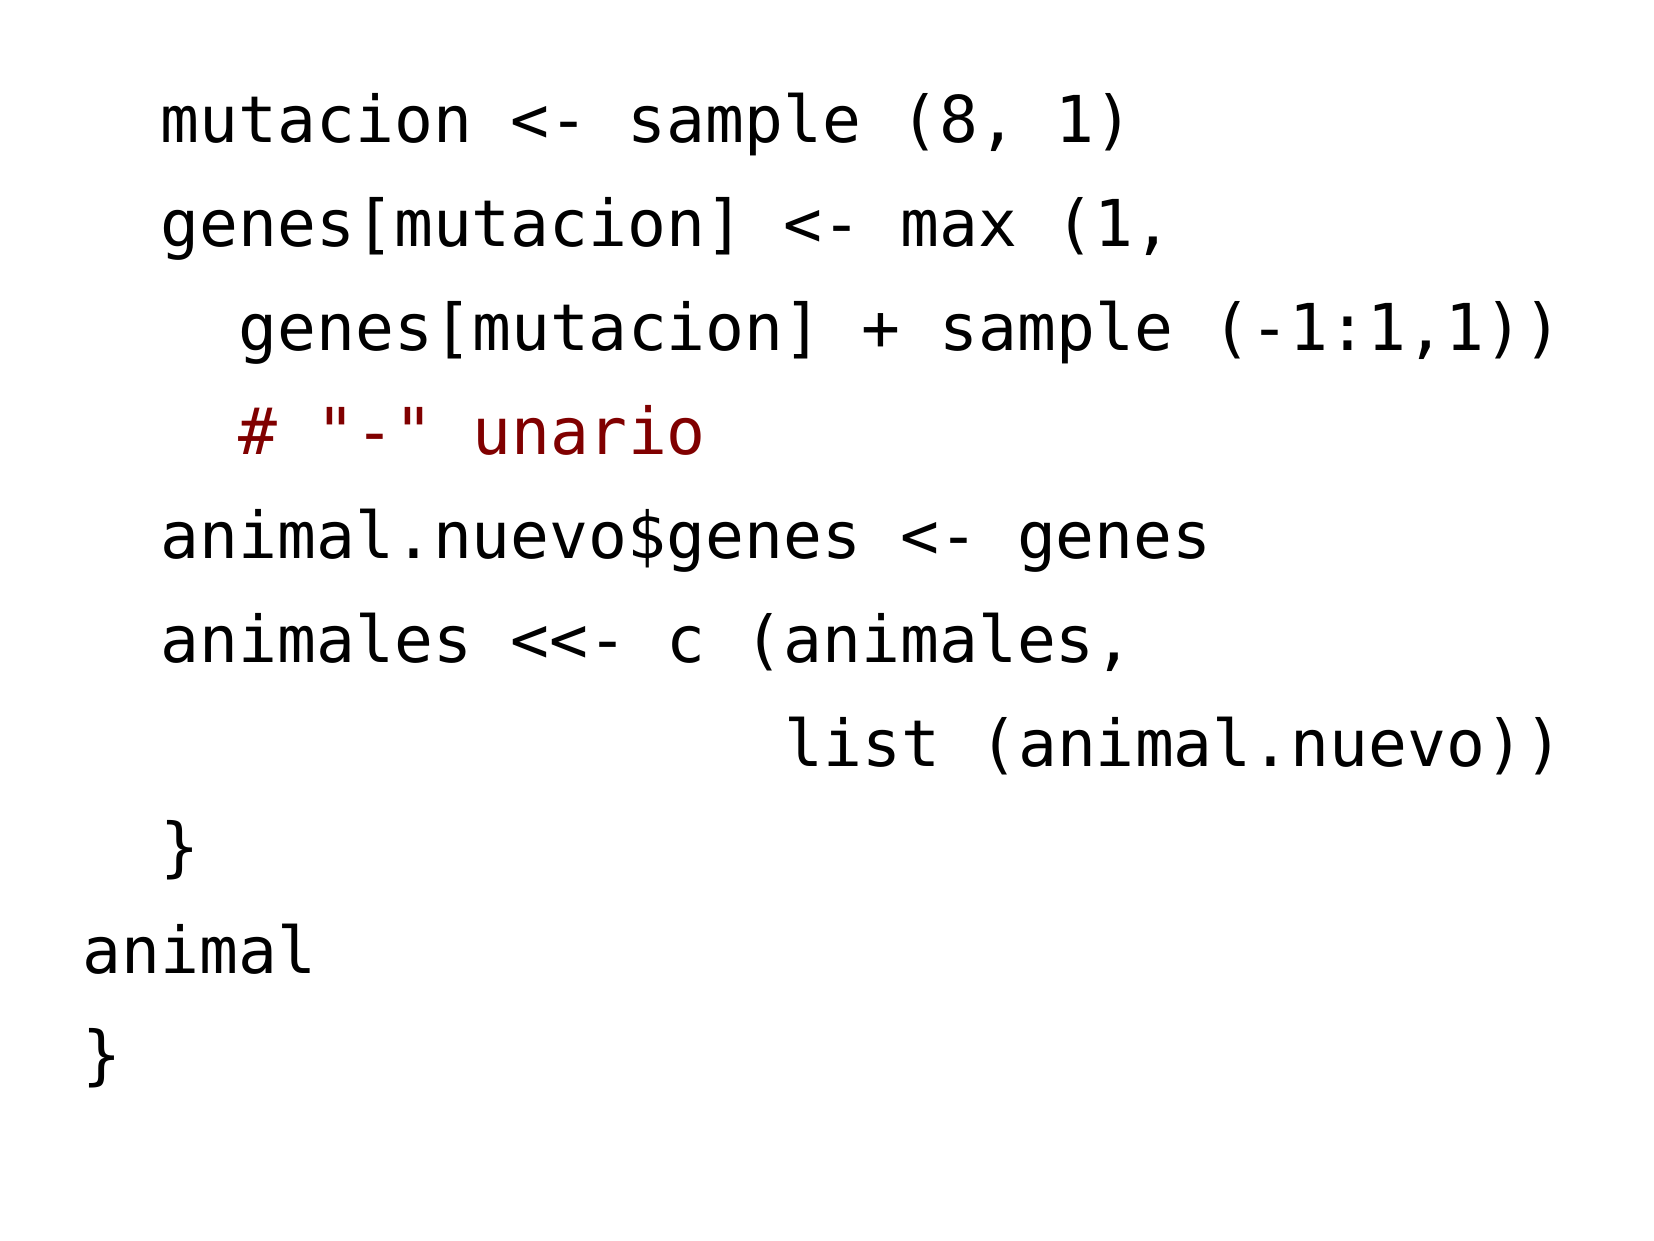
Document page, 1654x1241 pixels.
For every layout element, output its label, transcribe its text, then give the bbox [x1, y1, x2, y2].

list mutacion <- sample (8, 1) genes[mutacion] <- max (1, genes[mutacion] + sample (-1:1,1)) # "-" unario animal.nuevo$genes <- genes animales <<- c (animales, list (animal.nuevo)) } animal } [82, 82, 1571, 1146]
